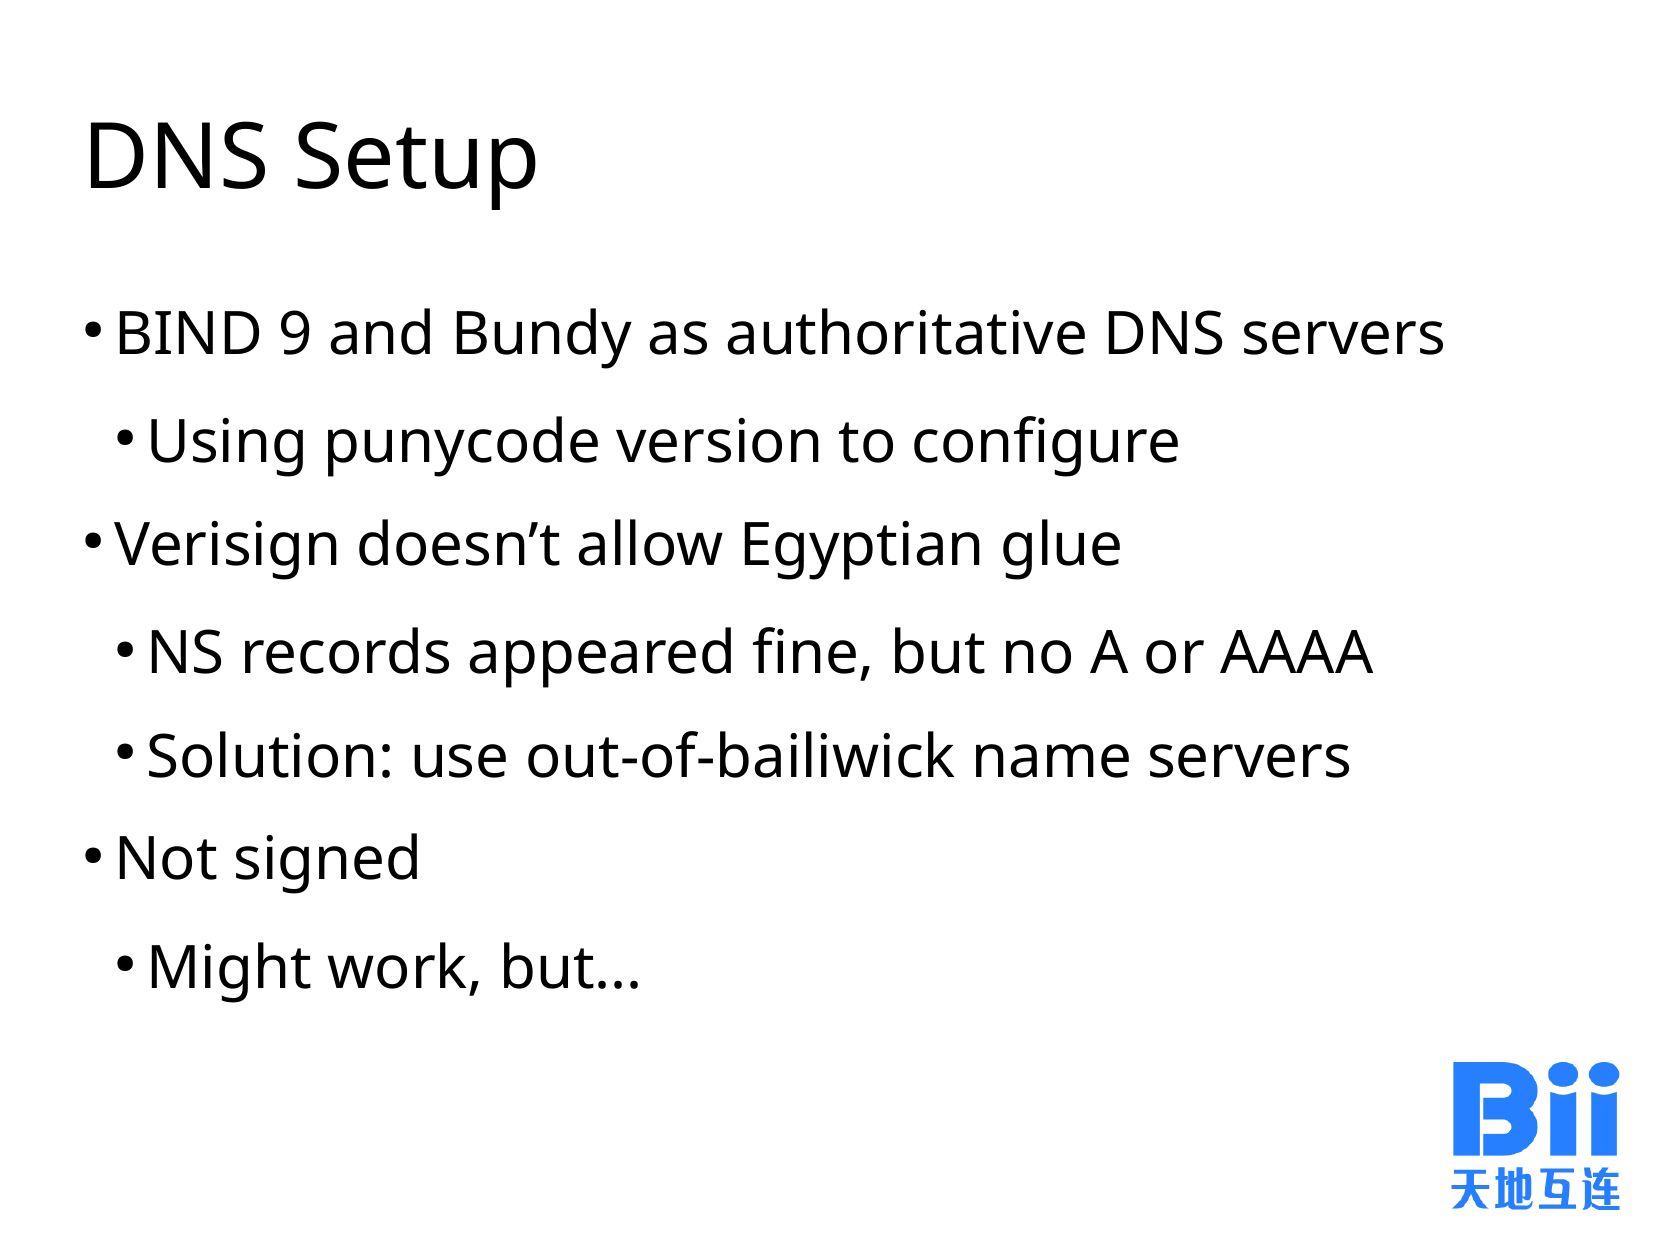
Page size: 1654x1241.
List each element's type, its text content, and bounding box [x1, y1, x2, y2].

list BIND 9 and Bundy as authoritative DNS servers Using punycode version to configure Verisign doesn’t allow Egyptian glue NS records appeared fine, but no A or AAAA Solution: use out-of-bailiwick name servers Not signed Might work, but... [82, 290, 1571, 1010]
picture [1425, 1030, 1653, 1241]
title DNS Setup [82, 49, 1571, 257]
